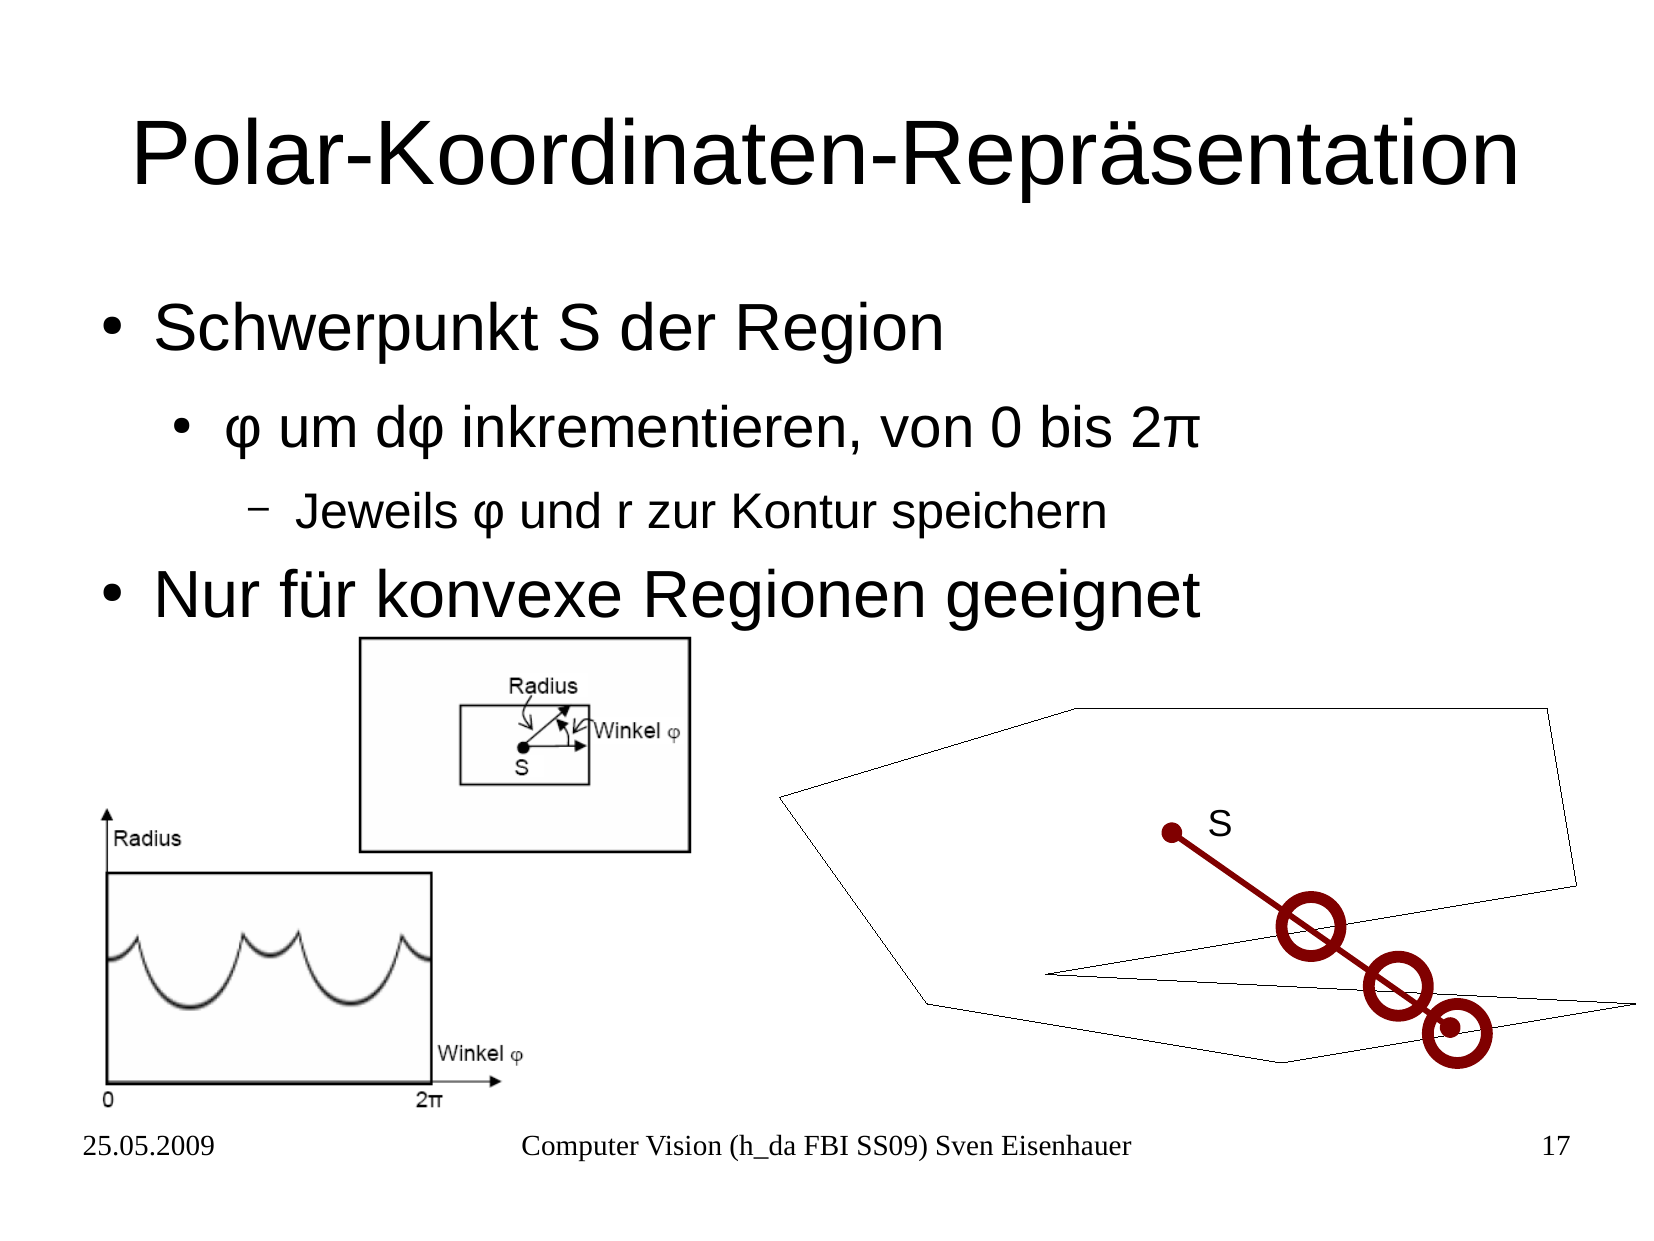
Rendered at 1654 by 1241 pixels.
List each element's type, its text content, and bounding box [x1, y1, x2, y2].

list Schwerpunkt S der Region φ um dφ inkrementieren, von 0 bis 2π Jeweils φ und r zur Kontur speichern Nur für konvexe Regionen geeignet [82, 290, 1571, 1094]
picture [86, 632, 695, 1123]
text_box S [1192, 795, 1248, 852]
title Polar-Koordinaten-Repräsentation [82, 56, 1571, 250]
